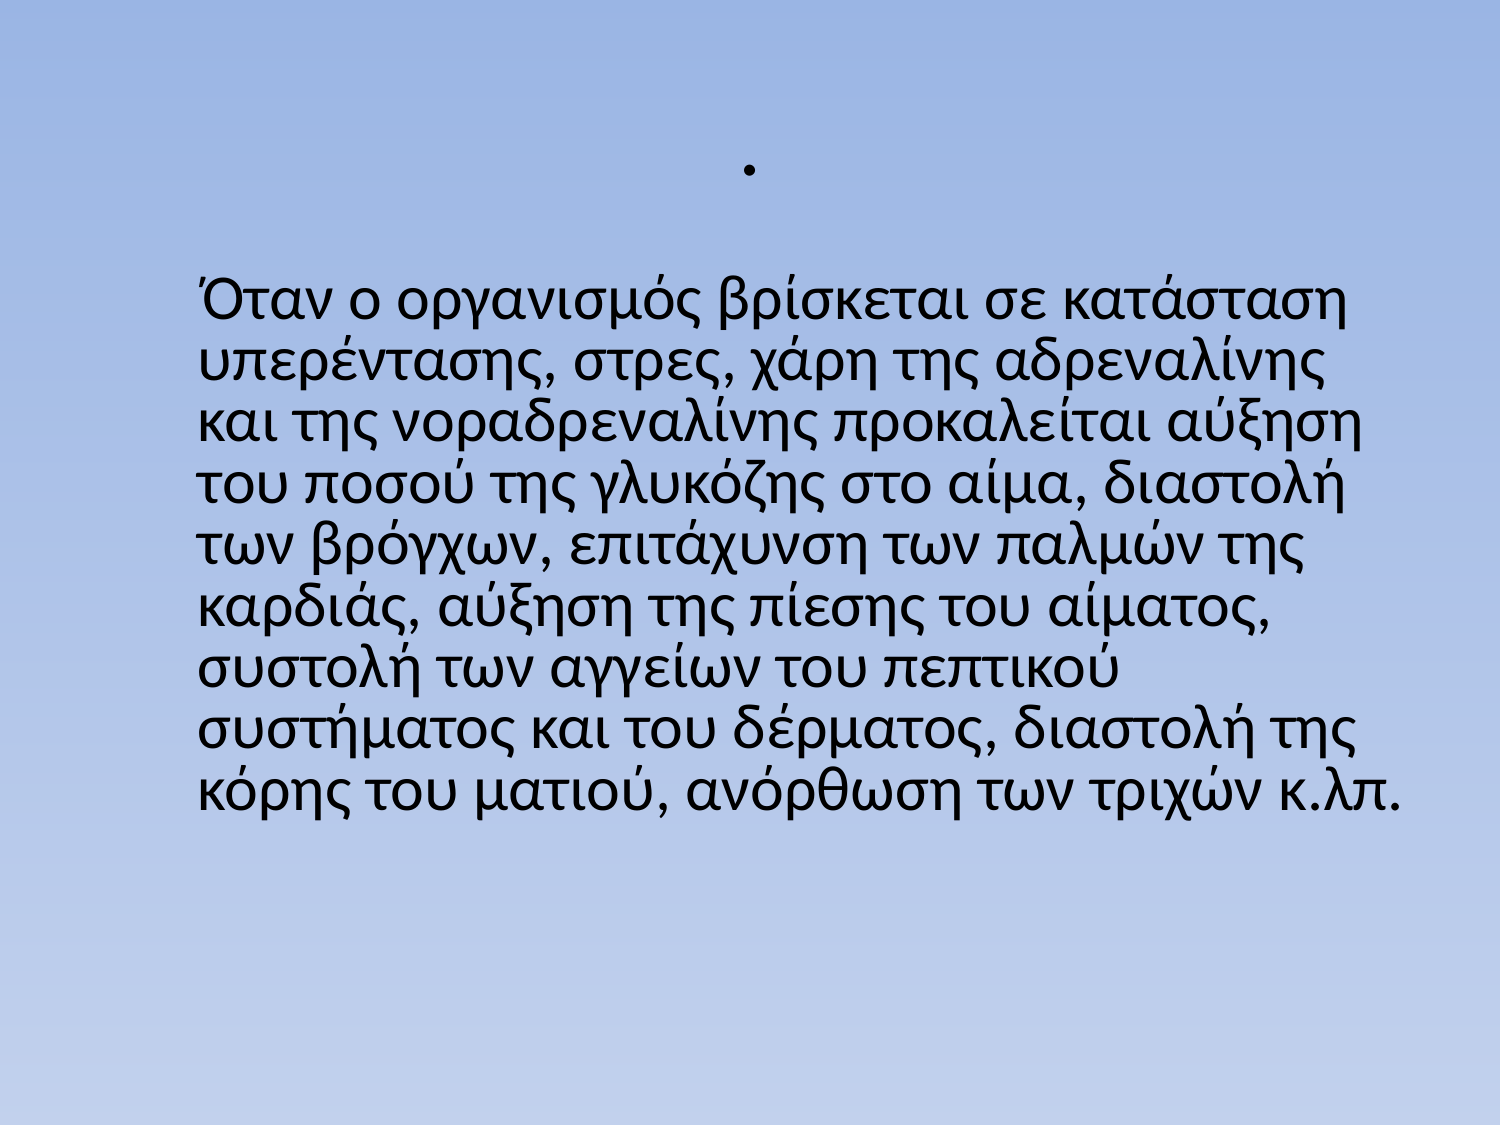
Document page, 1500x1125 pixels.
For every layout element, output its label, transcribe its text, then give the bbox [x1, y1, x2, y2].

title . [75, 45, 1426, 233]
list Όταν ο οργανισμός βρίσκεται σε κατάσταση υπερέντασης, στρες, χάρη της αδρεναλίνης και της νοραδρεναλίνης προκαλείται αύξηση του ποσού της γλυκόζης στο αίμα, διαστολή των βρόγχων, επιτάχυνση των παλμών της καρδιάς, αύξηση της πίεσης του αίματος, συστολή των αγγείων του πεπτικού συστήματος και του δέρματος, διαστολή της κόρης του ματιού, ανόρθωση των τριχών κ.λπ. [75, 262, 1426, 1005]
